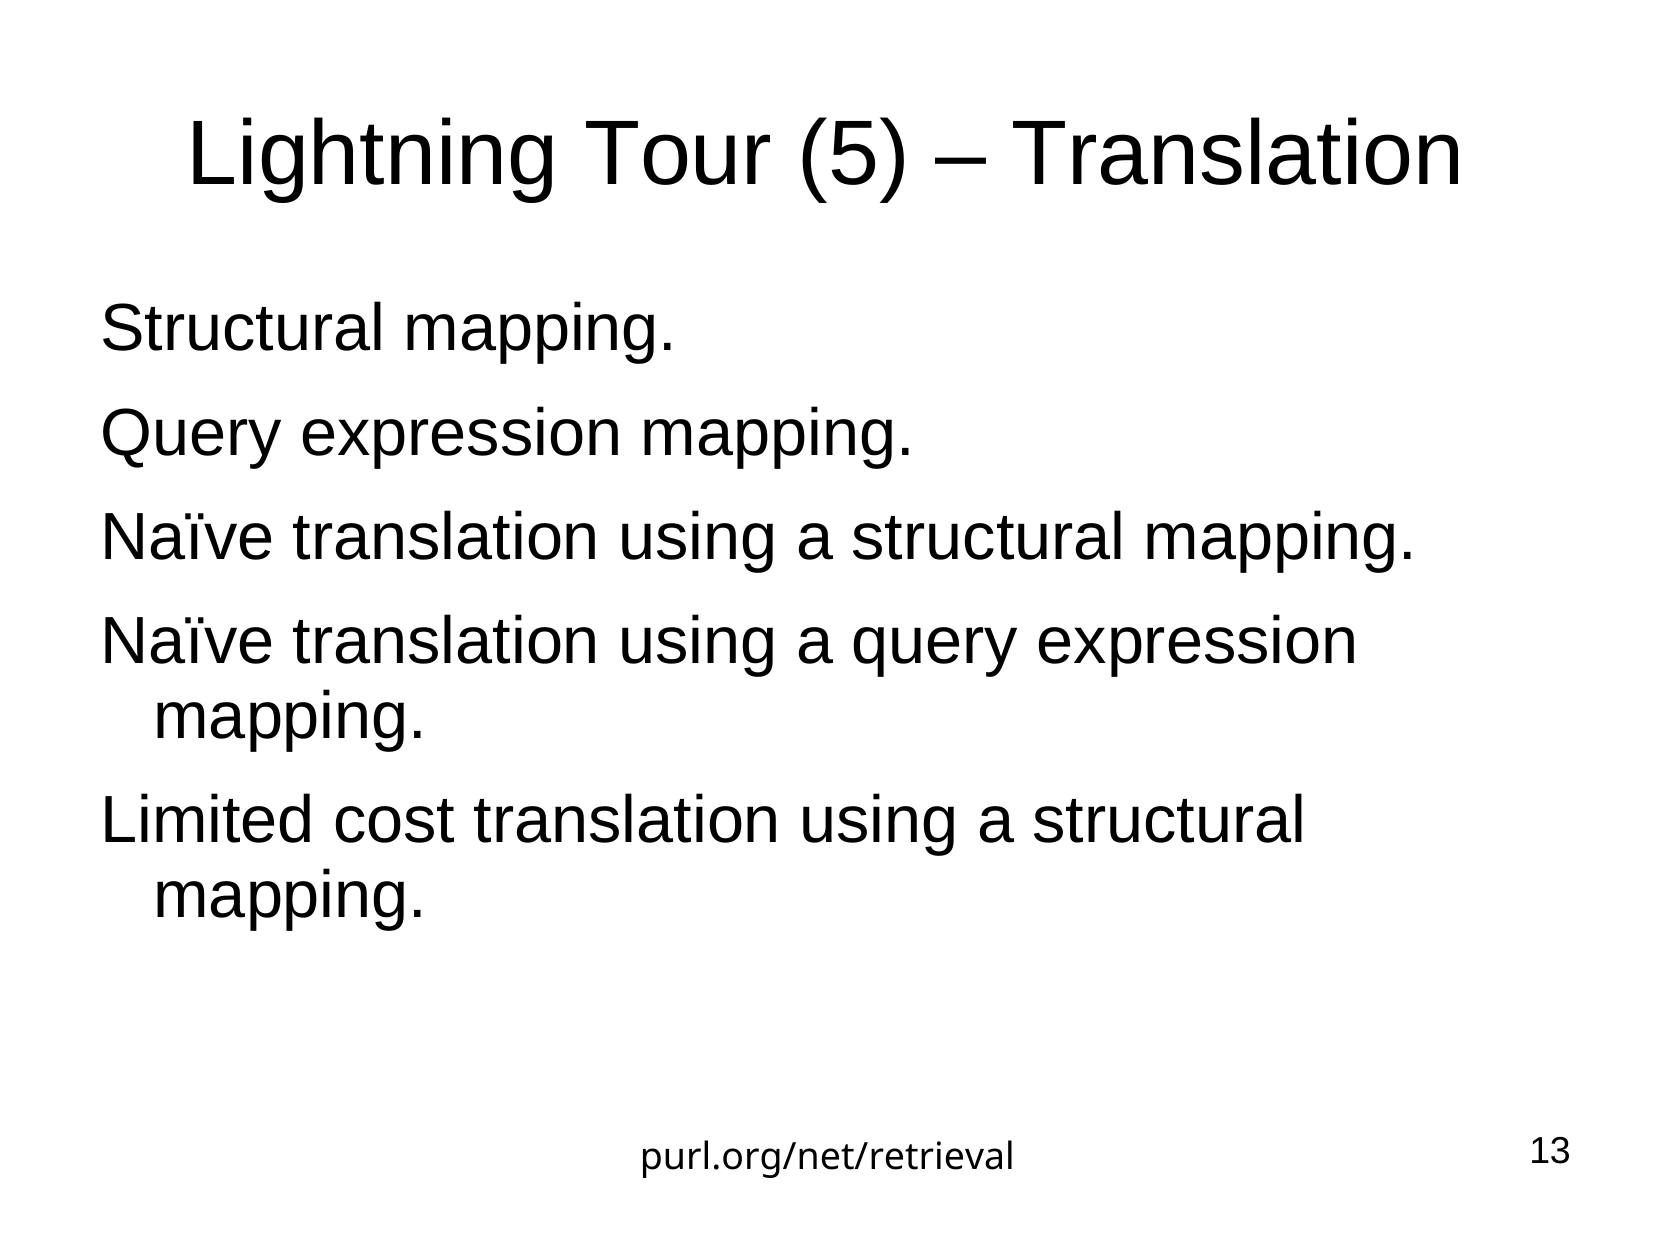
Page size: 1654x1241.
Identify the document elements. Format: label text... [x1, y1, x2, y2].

title Lightning Tour (5) – Translation [82, 49, 1571, 257]
list Structural mapping. Query expression mapping. Naïve translation using a structural mapping. Naïve translation using a query expression mapping. Limited cost translation using a structural mapping. [82, 290, 1571, 1109]
